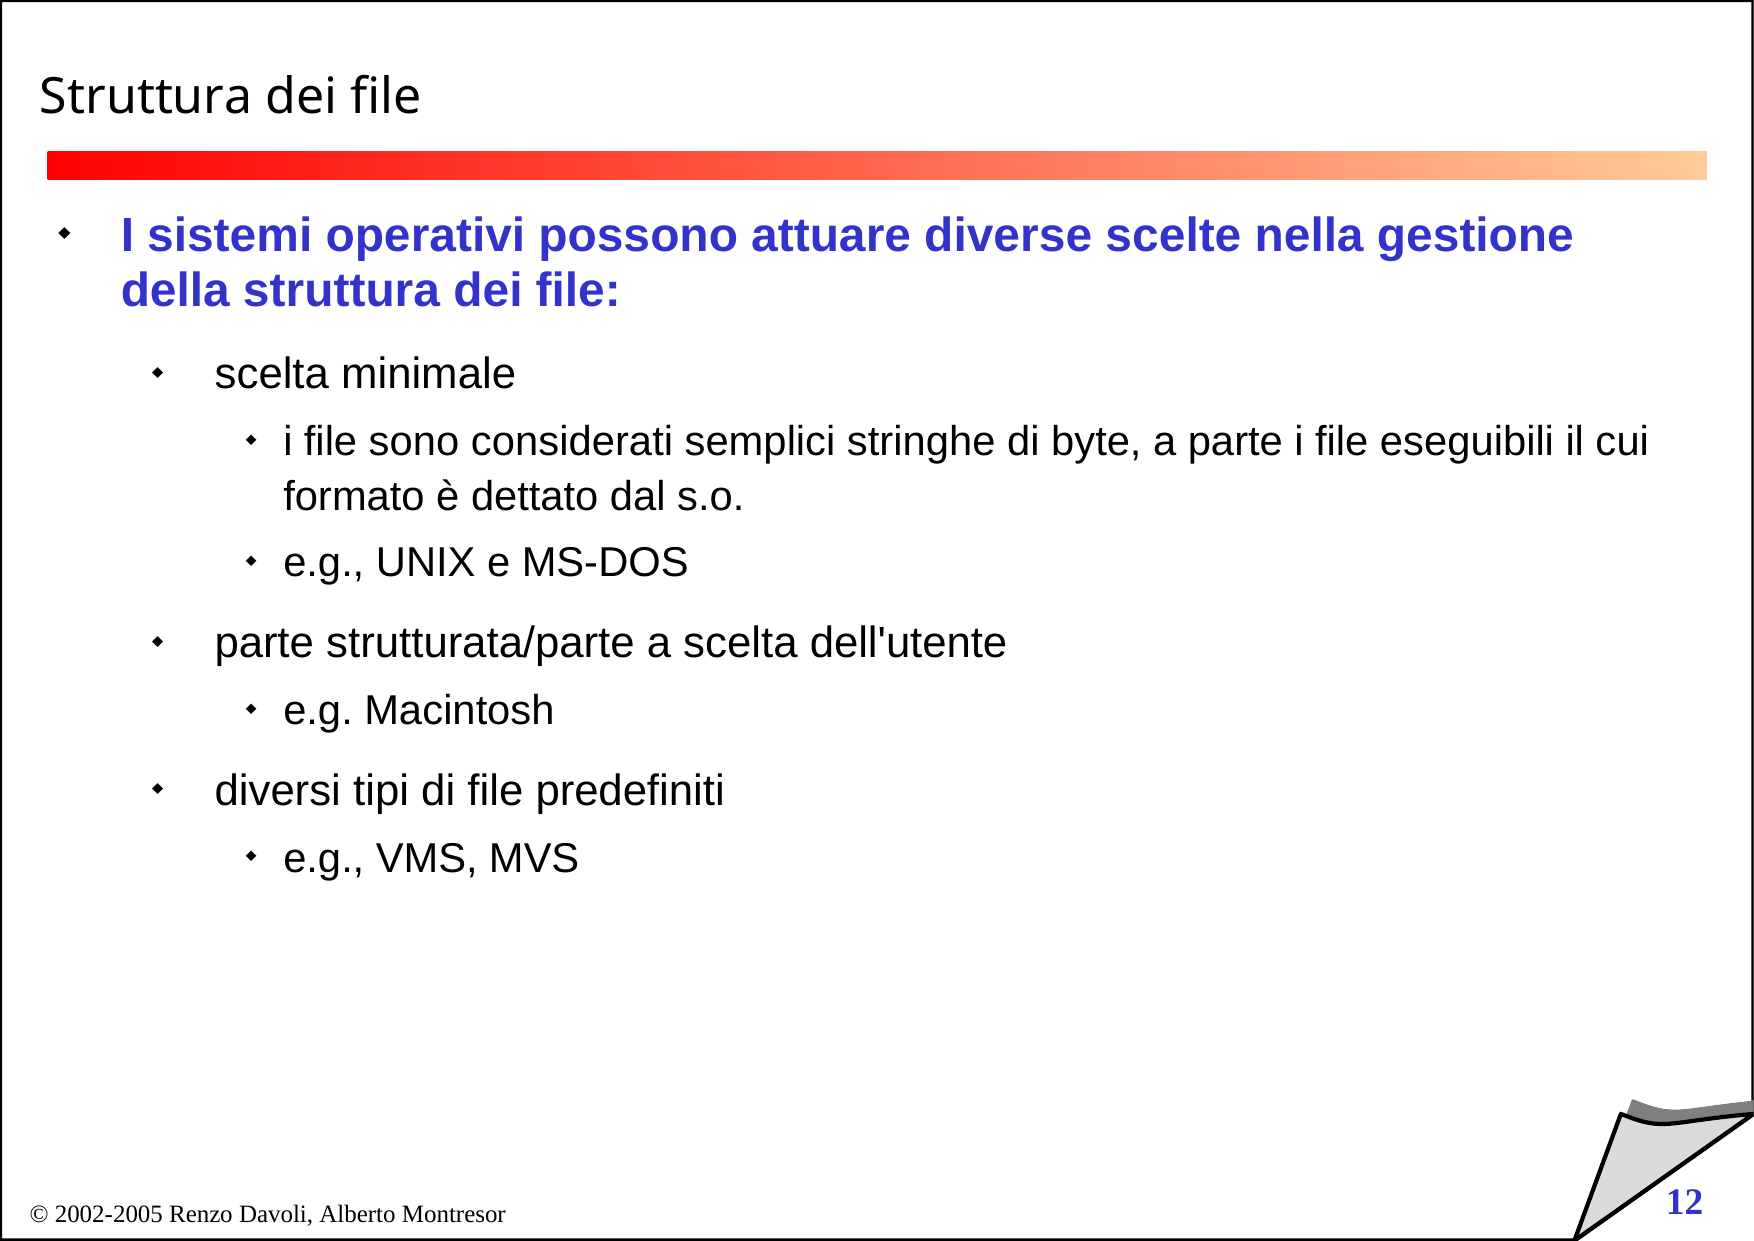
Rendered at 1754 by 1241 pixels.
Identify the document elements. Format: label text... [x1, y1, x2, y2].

text_box 9 [1469, 152, 1474, 179]
list I sistemi operativi possono attuare diverse scelte nella gestione della struttura dei file: scelta minimale i file sono considerati semplici stringhe di byte, a parte i file eseguibili il cui formato è dettato dal s.o. e.g., UNIX e MS-DOS parte strutturata/parte a scelta dell'utente e.g. Macintosh diversi tipi di file predefiniti e.g., VMS, MVS [58, 206, 1695, 952]
title Struttura dei file [40, 49, 1713, 144]
